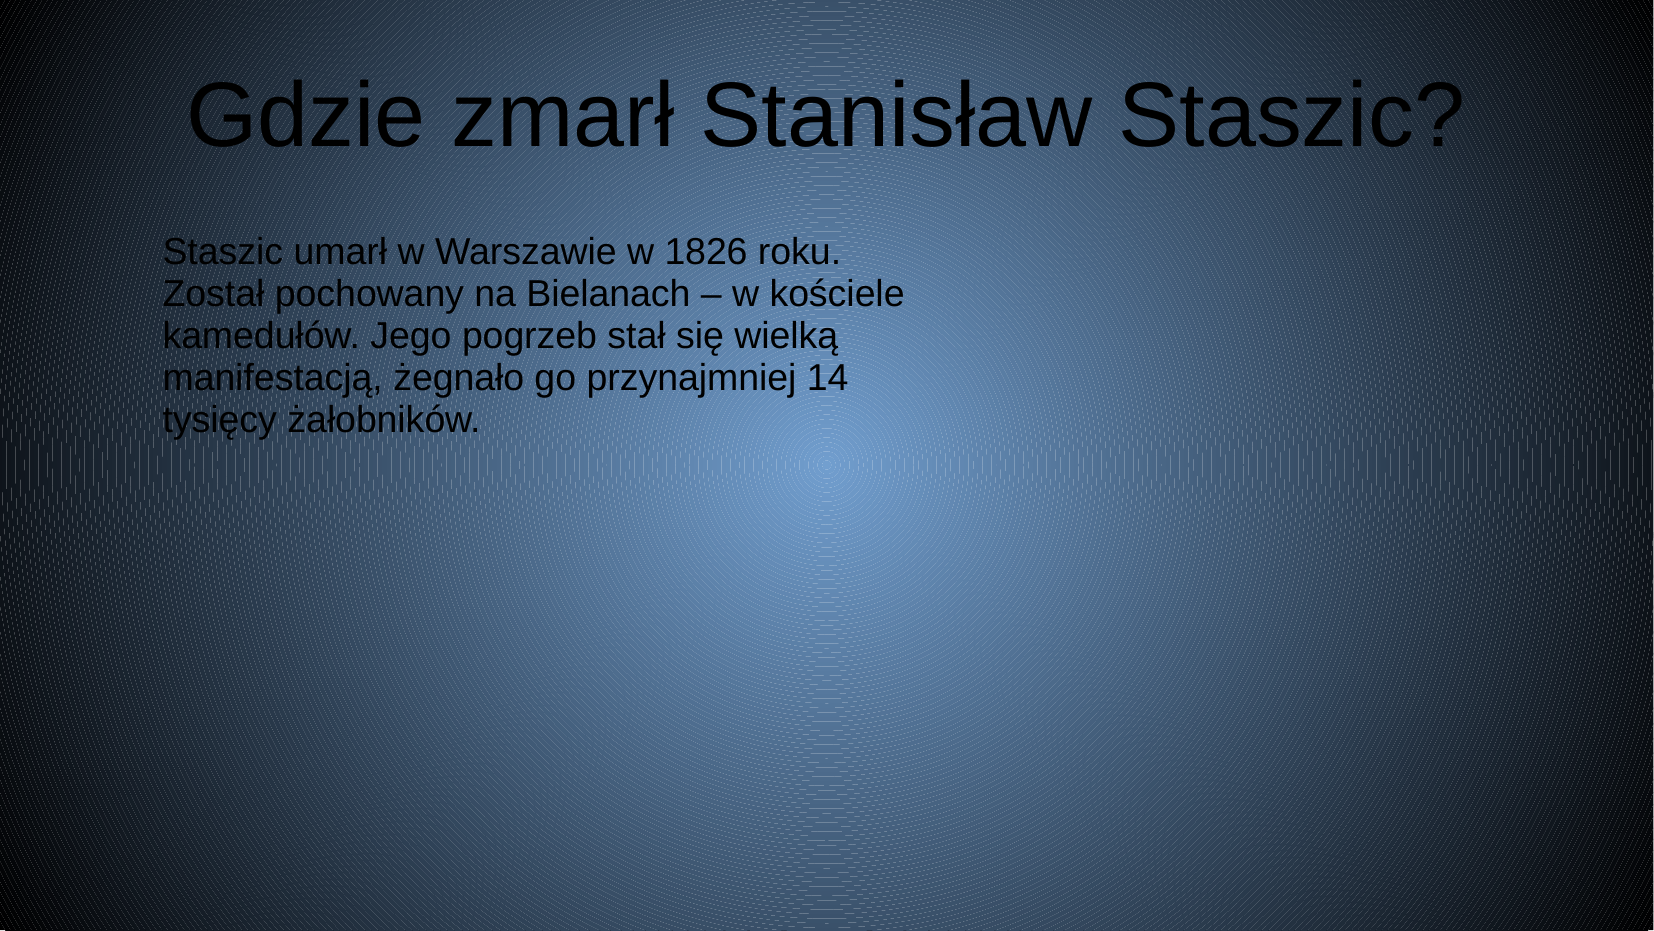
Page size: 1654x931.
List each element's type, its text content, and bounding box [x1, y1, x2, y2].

text_box Staszic umarł w Warszawie w 1826 roku. Został pochowany na Bielanach – w kościele kamedułów. Jego pogrzeb stał się wielką manifestacją, żegnało go przynajmniej 14 tysięcy żałobników. [147, 222, 946, 532]
title Gdzie zmarł Stanisław Staszic? [82, 37, 1571, 193]
list [82, 217, 1571, 758]
